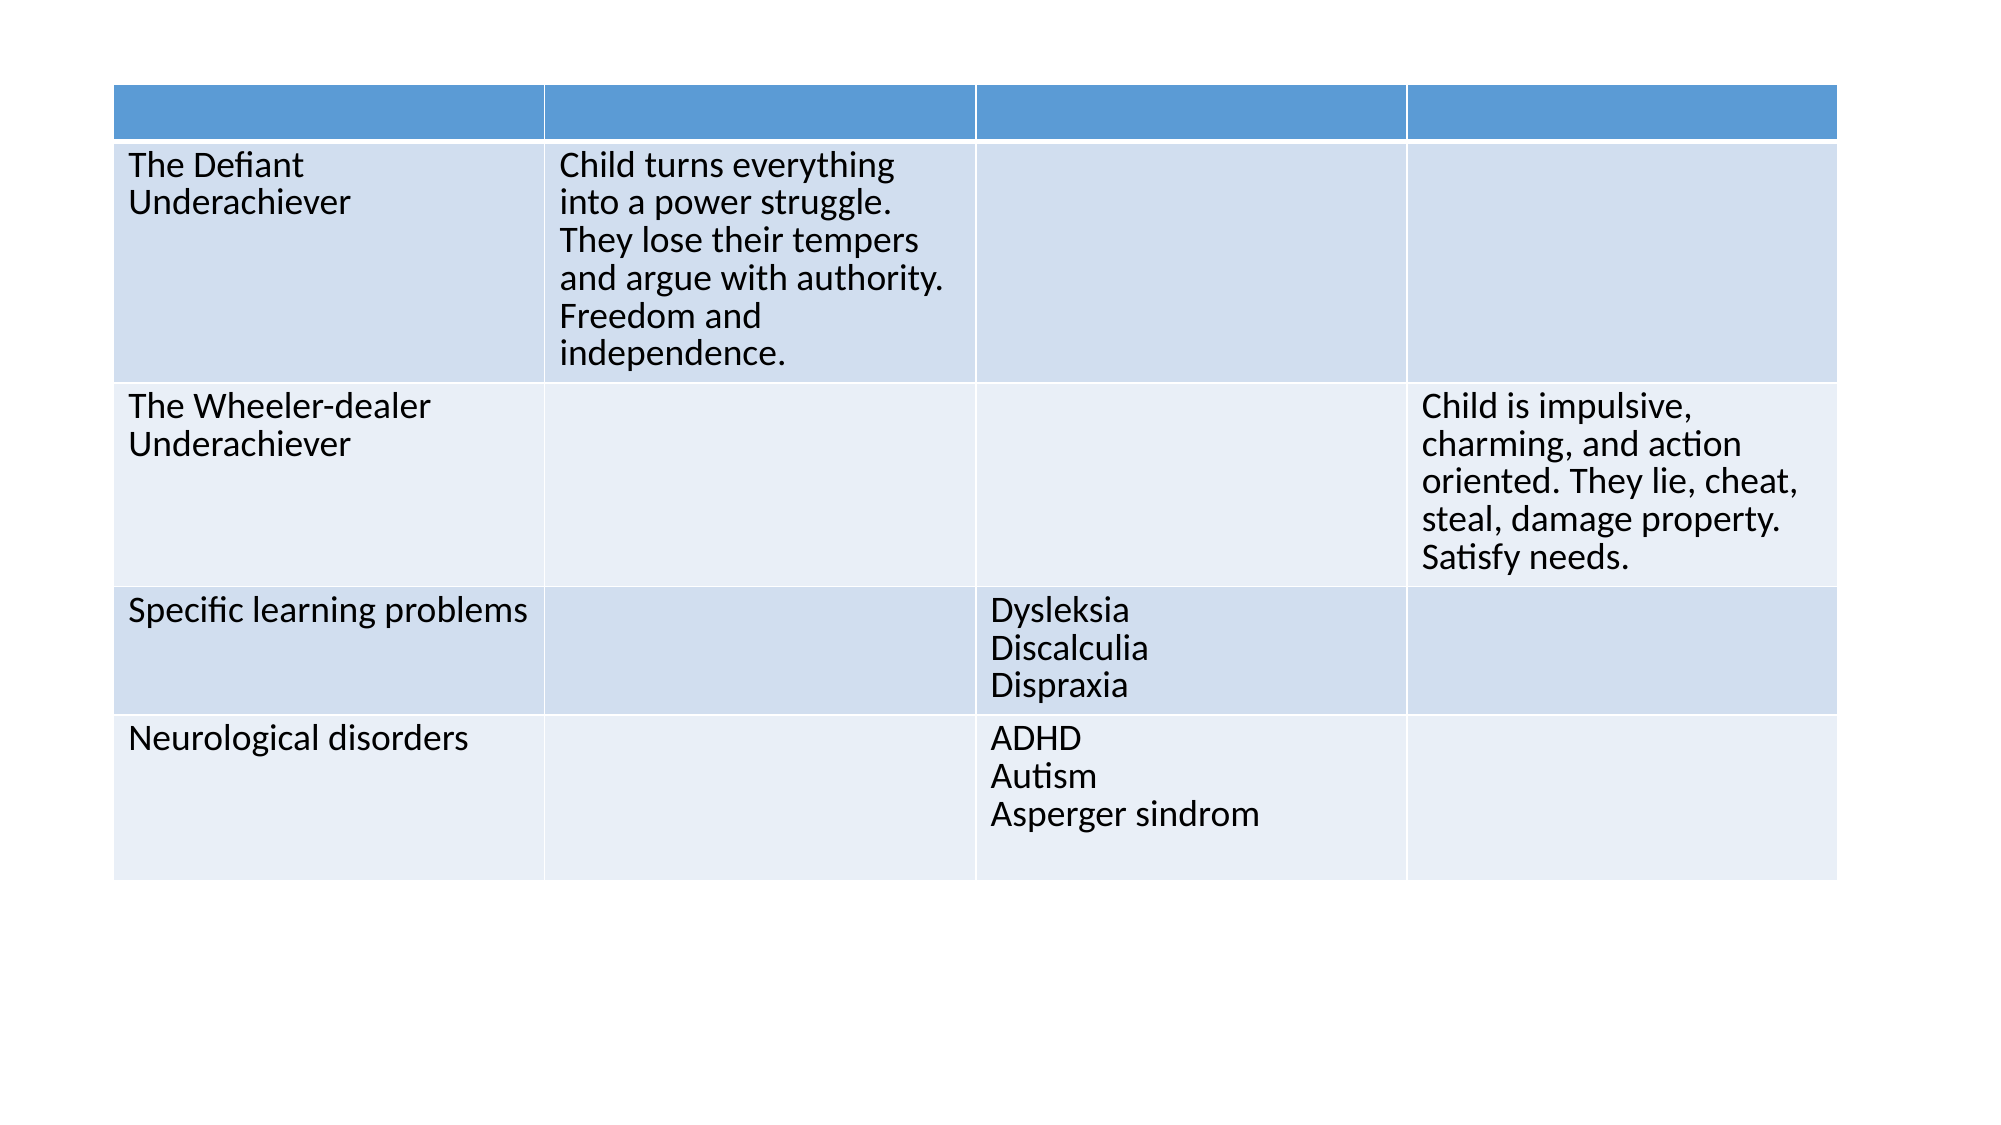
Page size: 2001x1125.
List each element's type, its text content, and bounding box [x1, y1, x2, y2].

table_header [545, 85, 975, 139]
table_cell [1408, 716, 1837, 880]
table_cell ADHD Autism Asperger sindrom [977, 716, 1406, 880]
table_cell Dysleksia Discalculia Dispraxia [977, 587, 1406, 714]
table_cell [1408, 587, 1837, 714]
table_cell The Wheeler-dealer Underachiever [114, 384, 544, 586]
table_cell [977, 144, 1406, 382]
table_cell Child is impulsive, charming, and action oriented. They lie, cheat, steal, damage property. Satisfy needs. [1408, 384, 1837, 586]
table_cell Specific learning problems [114, 587, 544, 714]
table_header [1408, 85, 1837, 139]
table_cell [1408, 144, 1837, 382]
table_cell [977, 384, 1406, 586]
table_header [114, 85, 544, 139]
table_cell Child turns everything into a power struggle. They lose their tempers and argue with authority. Freedom and independence. [545, 144, 975, 382]
table_cell The Defiant Underachiever [114, 144, 544, 382]
table_cell Neurological disorders [114, 716, 544, 880]
table_cell [545, 716, 975, 880]
table_cell [545, 384, 975, 586]
table_cell [545, 587, 975, 714]
table_header [977, 85, 1406, 139]
